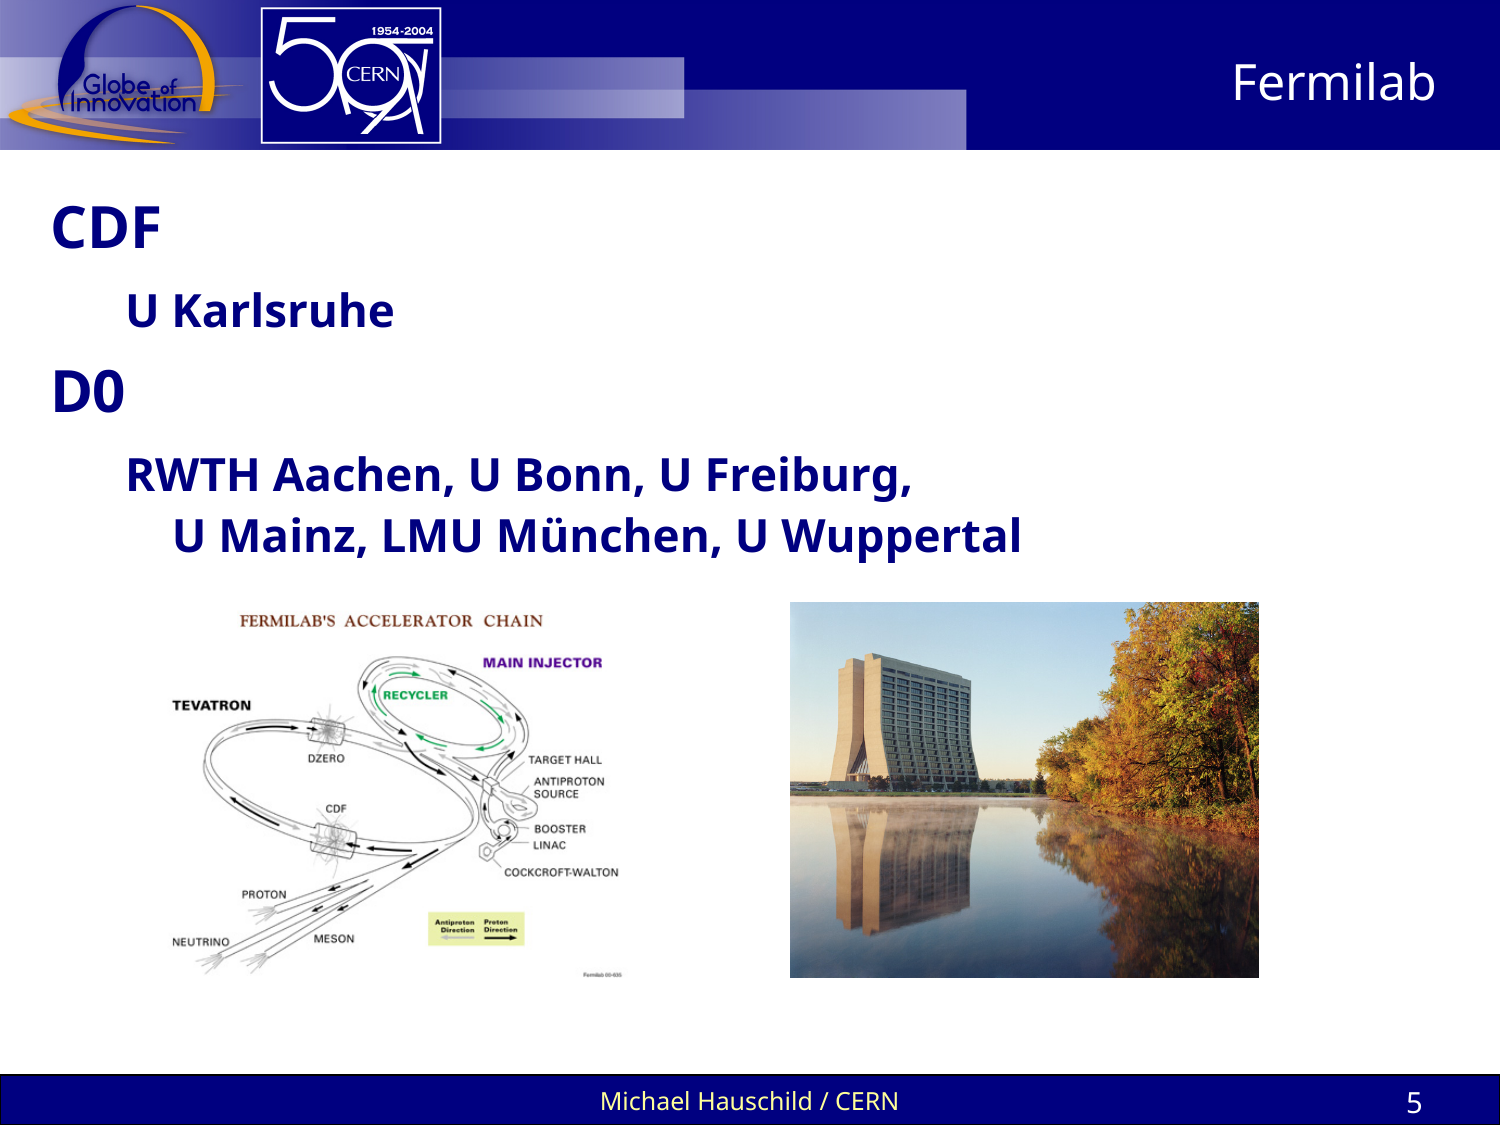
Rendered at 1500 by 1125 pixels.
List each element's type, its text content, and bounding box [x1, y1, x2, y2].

title Fermilab [450, 37, 1438, 126]
picture [0, 0, 1500, 150]
picture [790, 602, 1259, 978]
list CDF U Karlsruhe D0 RWTH Aachen, U Bonn, U Freiburg, U Mainz, LMU München, U Wuppertal [50, 187, 1438, 1038]
